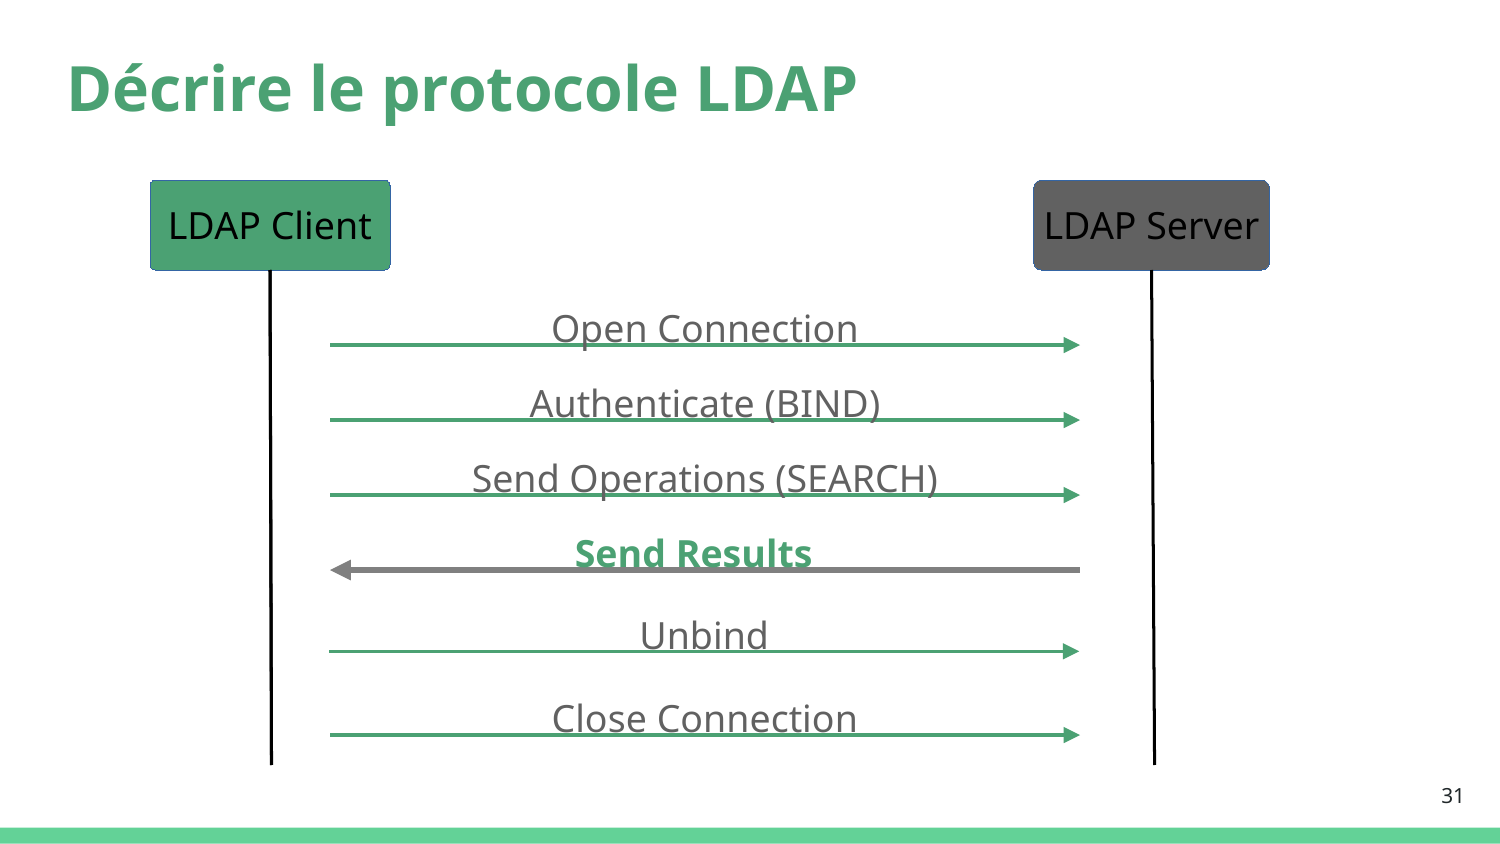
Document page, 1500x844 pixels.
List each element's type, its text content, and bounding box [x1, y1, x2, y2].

text_box LDAP Client [150, 180, 391, 271]
text_box LDAP Server [1033, 180, 1270, 271]
slide_number <numéro> [1389, 764, 1480, 830]
title Décrire le protocole LDAP [51, 23, 1449, 117]
text_box Send Results [531, 519, 857, 584]
